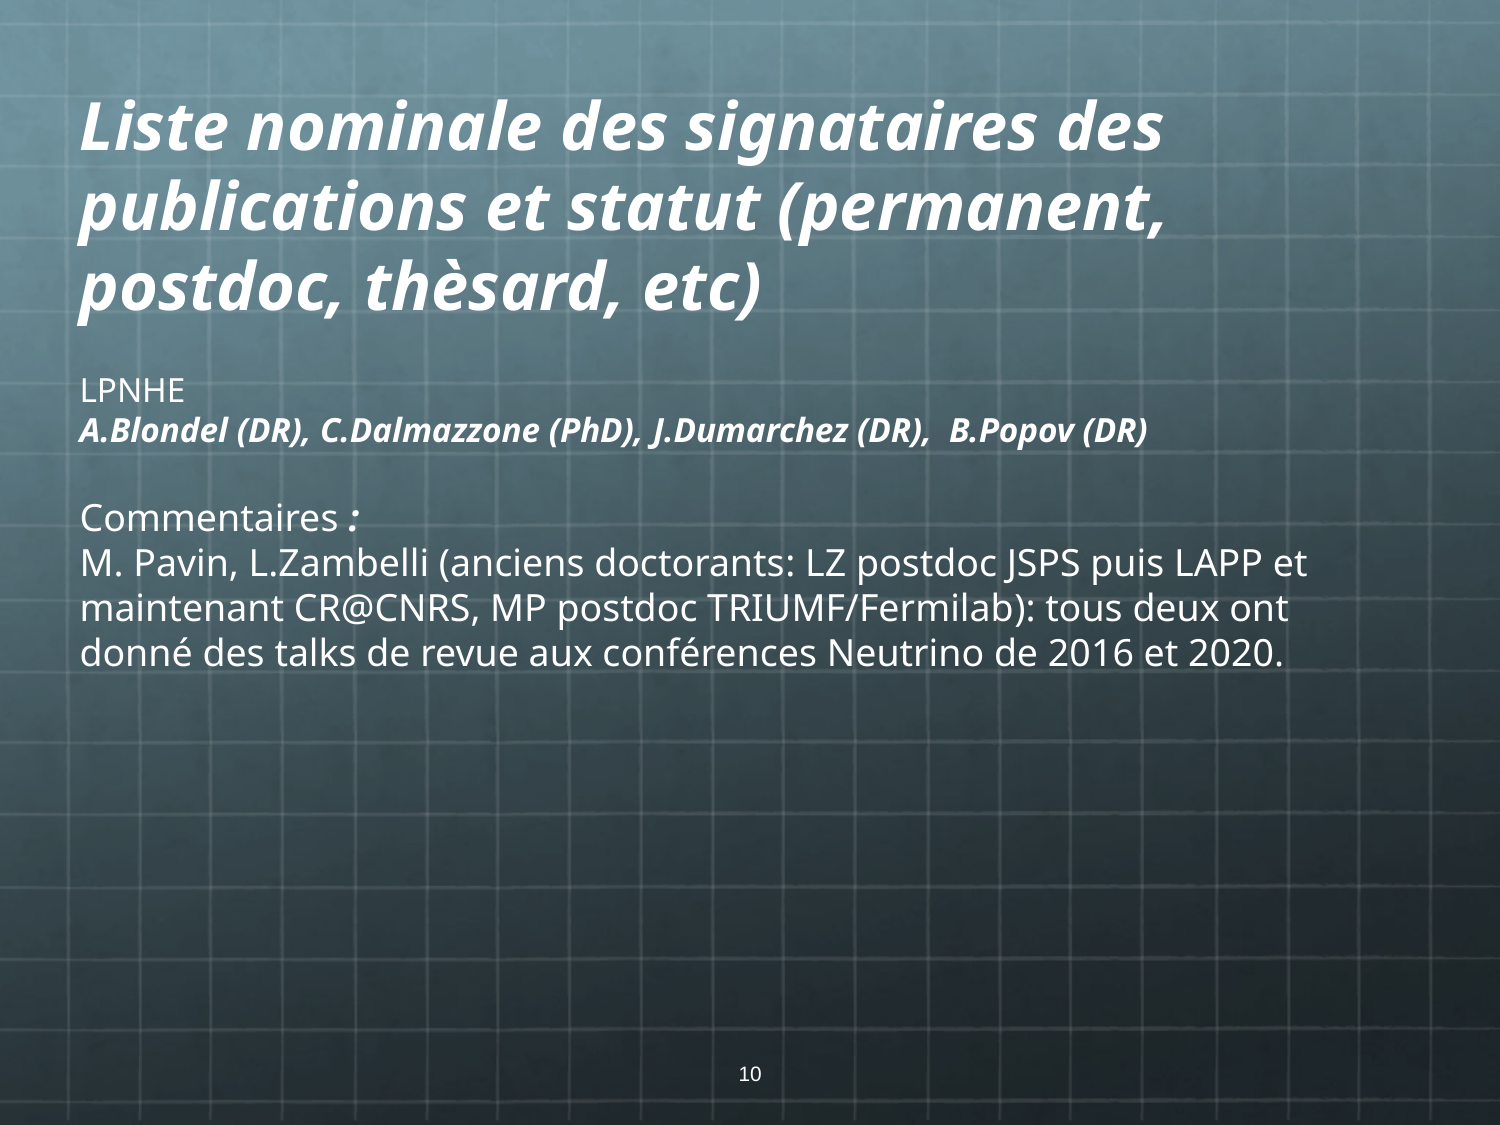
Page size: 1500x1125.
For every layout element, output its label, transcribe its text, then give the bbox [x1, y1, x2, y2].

picture [0, 0, 1500, 1125]
text_box Liste nominale des signataires des publications et statut (permanent, postdoc, thèsard, etc) LPNHE A.Blondel (DR), C.Dalmazzone (PhD), J.Dumarchez (DR), B.Popov (DR) Commentaires : M. Pavin, L.Zambelli (anciens doctorants: LZ postdoc JSPS puis LAPP et maintenant CR@CNRS, MP postdoc TRIUMF/Fermilab): tous deux ont donné des talks de revue aux conférences Neutrino de 2016 et 2020. [64, 50, 1415, 988]
text_box <number> [687, 1042, 813, 1103]
